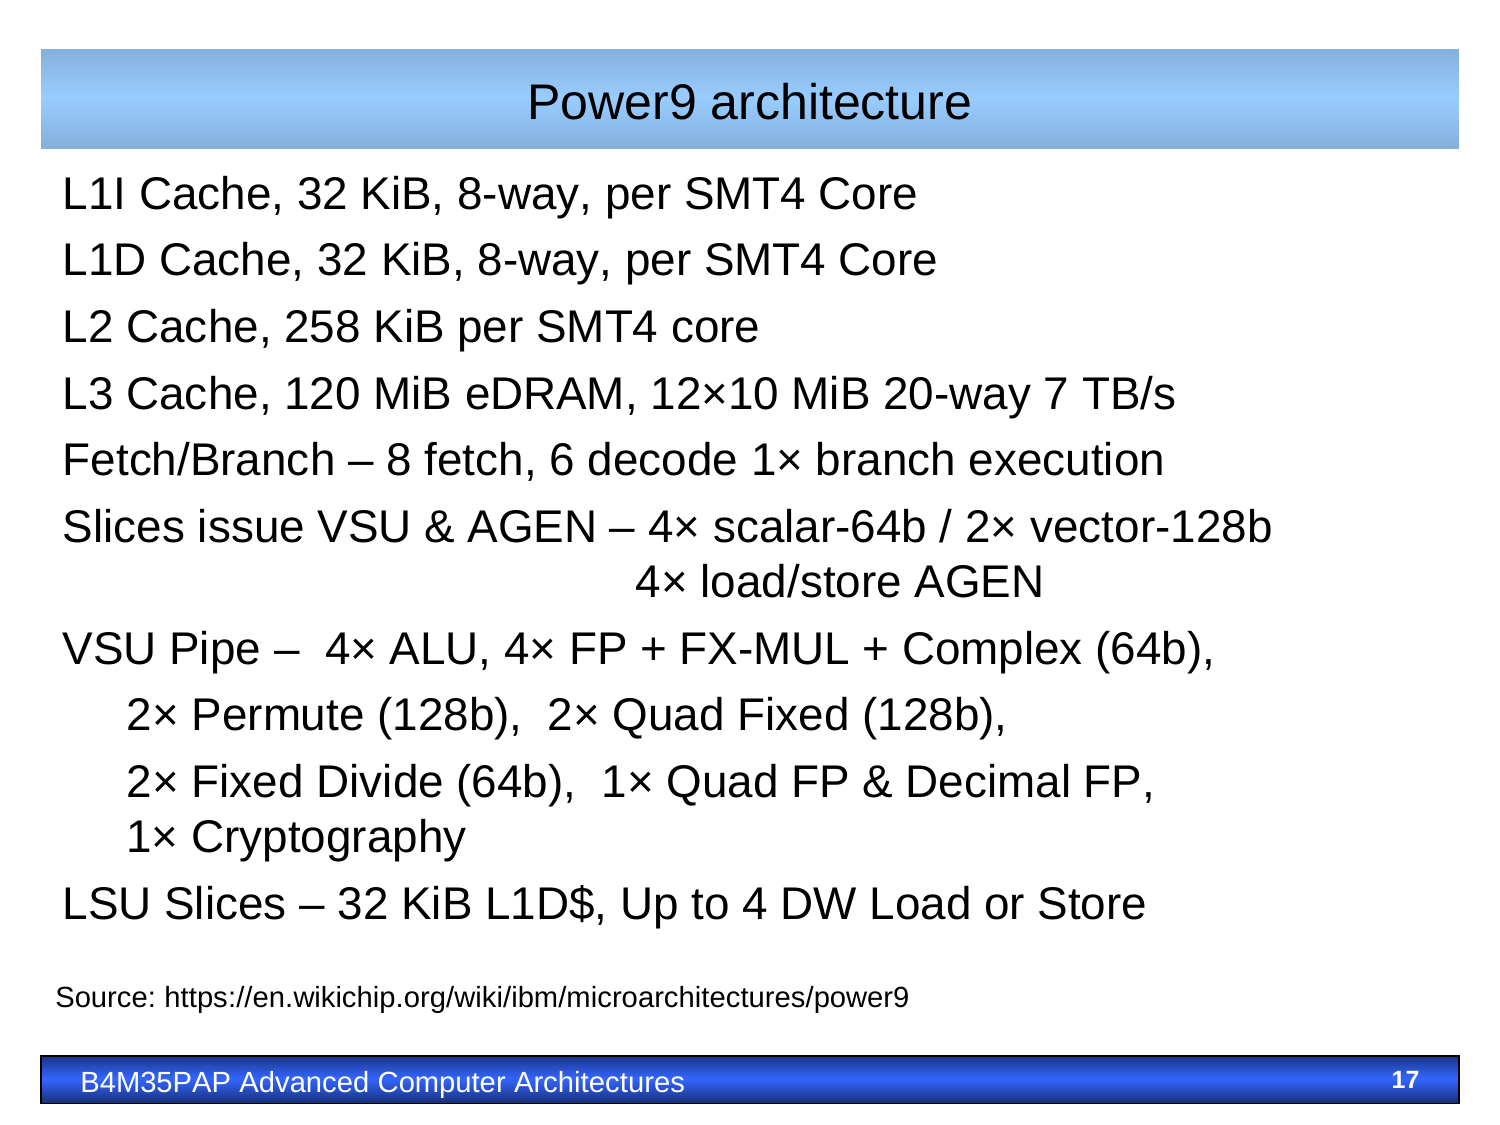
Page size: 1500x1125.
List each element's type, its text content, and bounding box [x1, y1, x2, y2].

text_box Source: https://en.wikichip.org/wiki/ibm/microarchitectures/power9 [40, 970, 1071, 1034]
text_box L1I Cache, 32 KiB, 8-way, per SMT4 Core L1D Cache, 32 KiB, 8-way, per SMT4 Core L2 Cache, 258 KiB per SMT4 core L3 Cache, 120 MiB eDRAM, 12×10 MiB 20-way 7 TB/s Fetch/Branch – 8 fetch, 6 decode 1× branch execution Slices issue VSU & AGEN – 4× scalar-64b / 2× vector-128b 4× load/store AGEN VSU Pipe – 4× ALU, 4× FP + FX-MUL + Complex (64b), 2× Permute (128b), 2× Quad Fixed (128b), 2× Fixed Divide (64b), 1× Quad FP & Decimal FP, 1× Cryptography LSU Slices – 32 KiB L1D$, Up to 4 DW Load or Store [48, 155, 1412, 990]
title Power9 architecture [41, 49, 1459, 149]
